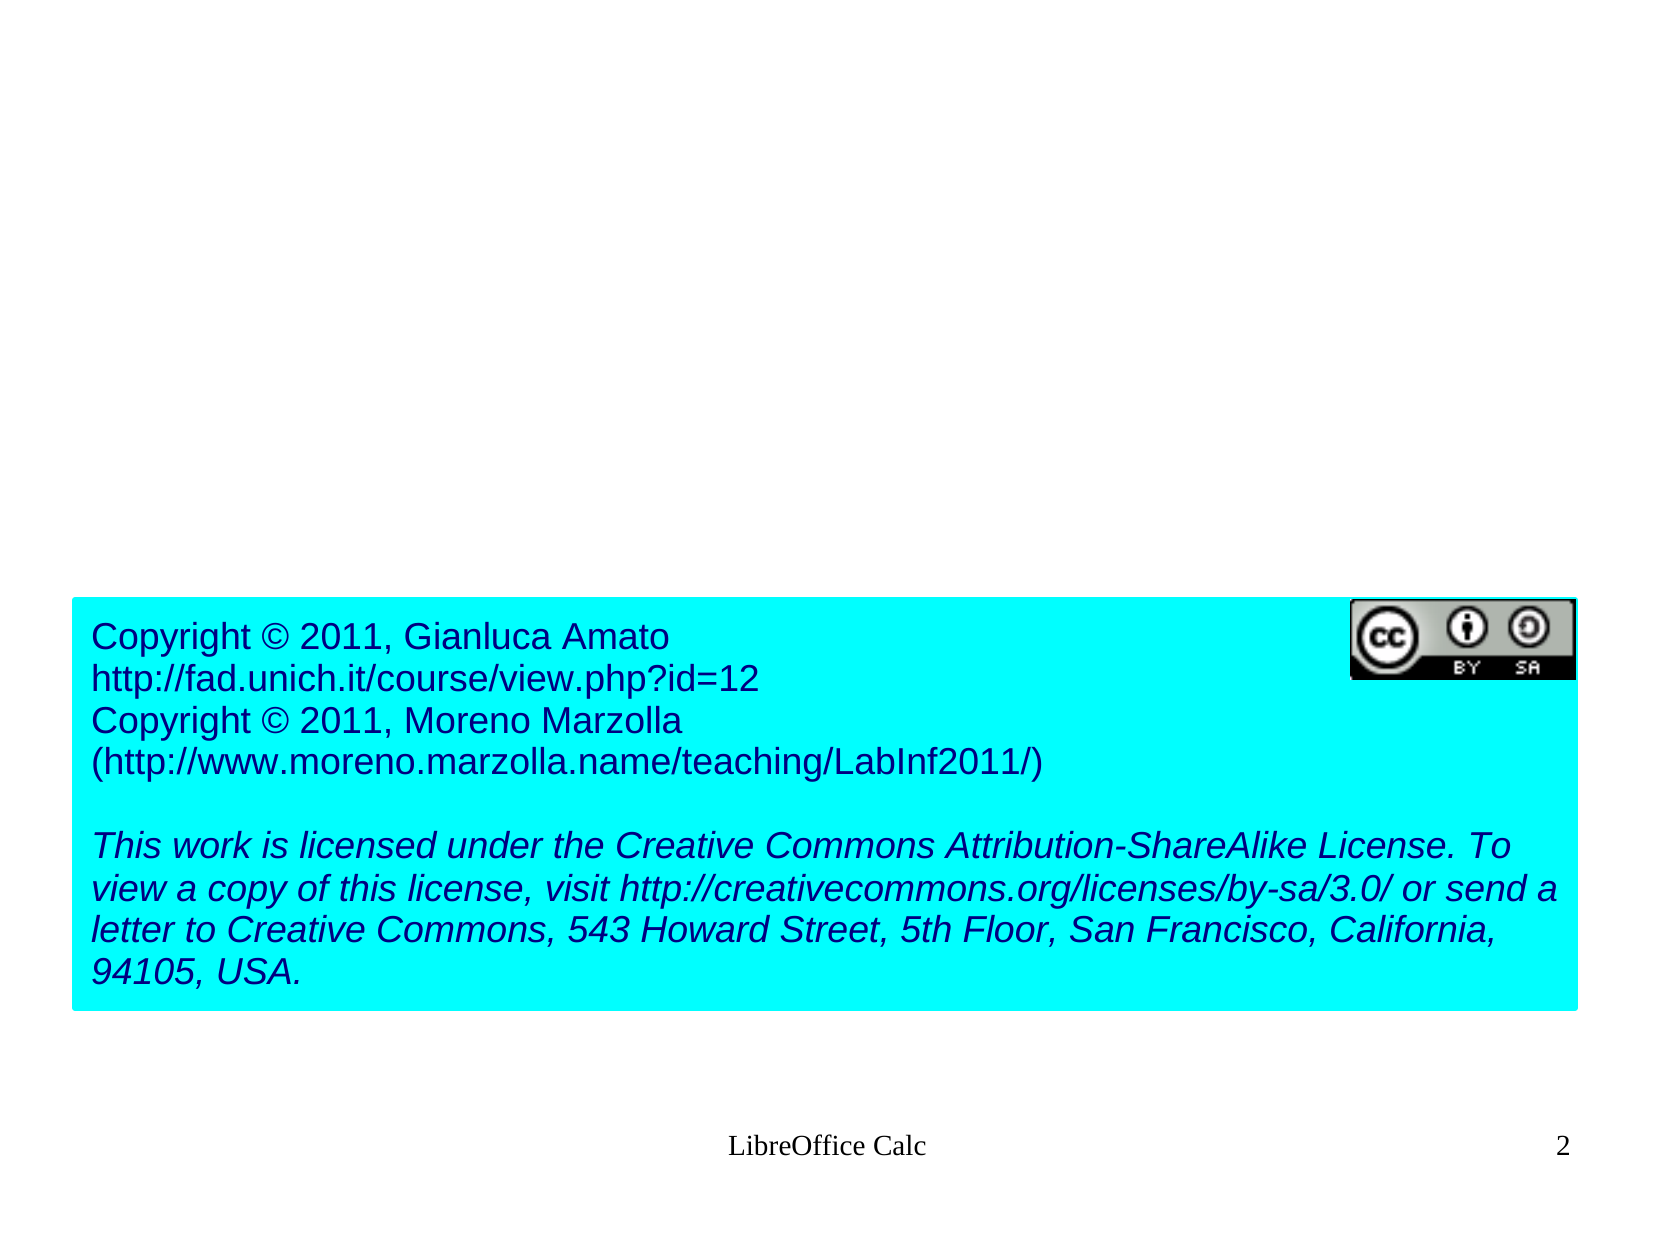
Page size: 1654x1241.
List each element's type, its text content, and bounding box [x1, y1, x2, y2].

text_box Copyright © 2011, Gianluca Amato http://fad.unich.it/course/view.php?id=12 Copyright © 2011, Moreno Marzolla (http://www.moreno.marzolla.name/teaching/LabInf2011/) This work is licensed under the Creative Commons Attribution-ShareAlike License. To view a copy of this license, visit http://creativecommons.org/licenses/by-sa/3.0/ or send a letter to Creative Commons, 543 Howard Street, 5th Floor, San Francisco, California, 94105, USA. [75, 600, 1576, 1008]
picture [1350, 599, 1576, 680]
